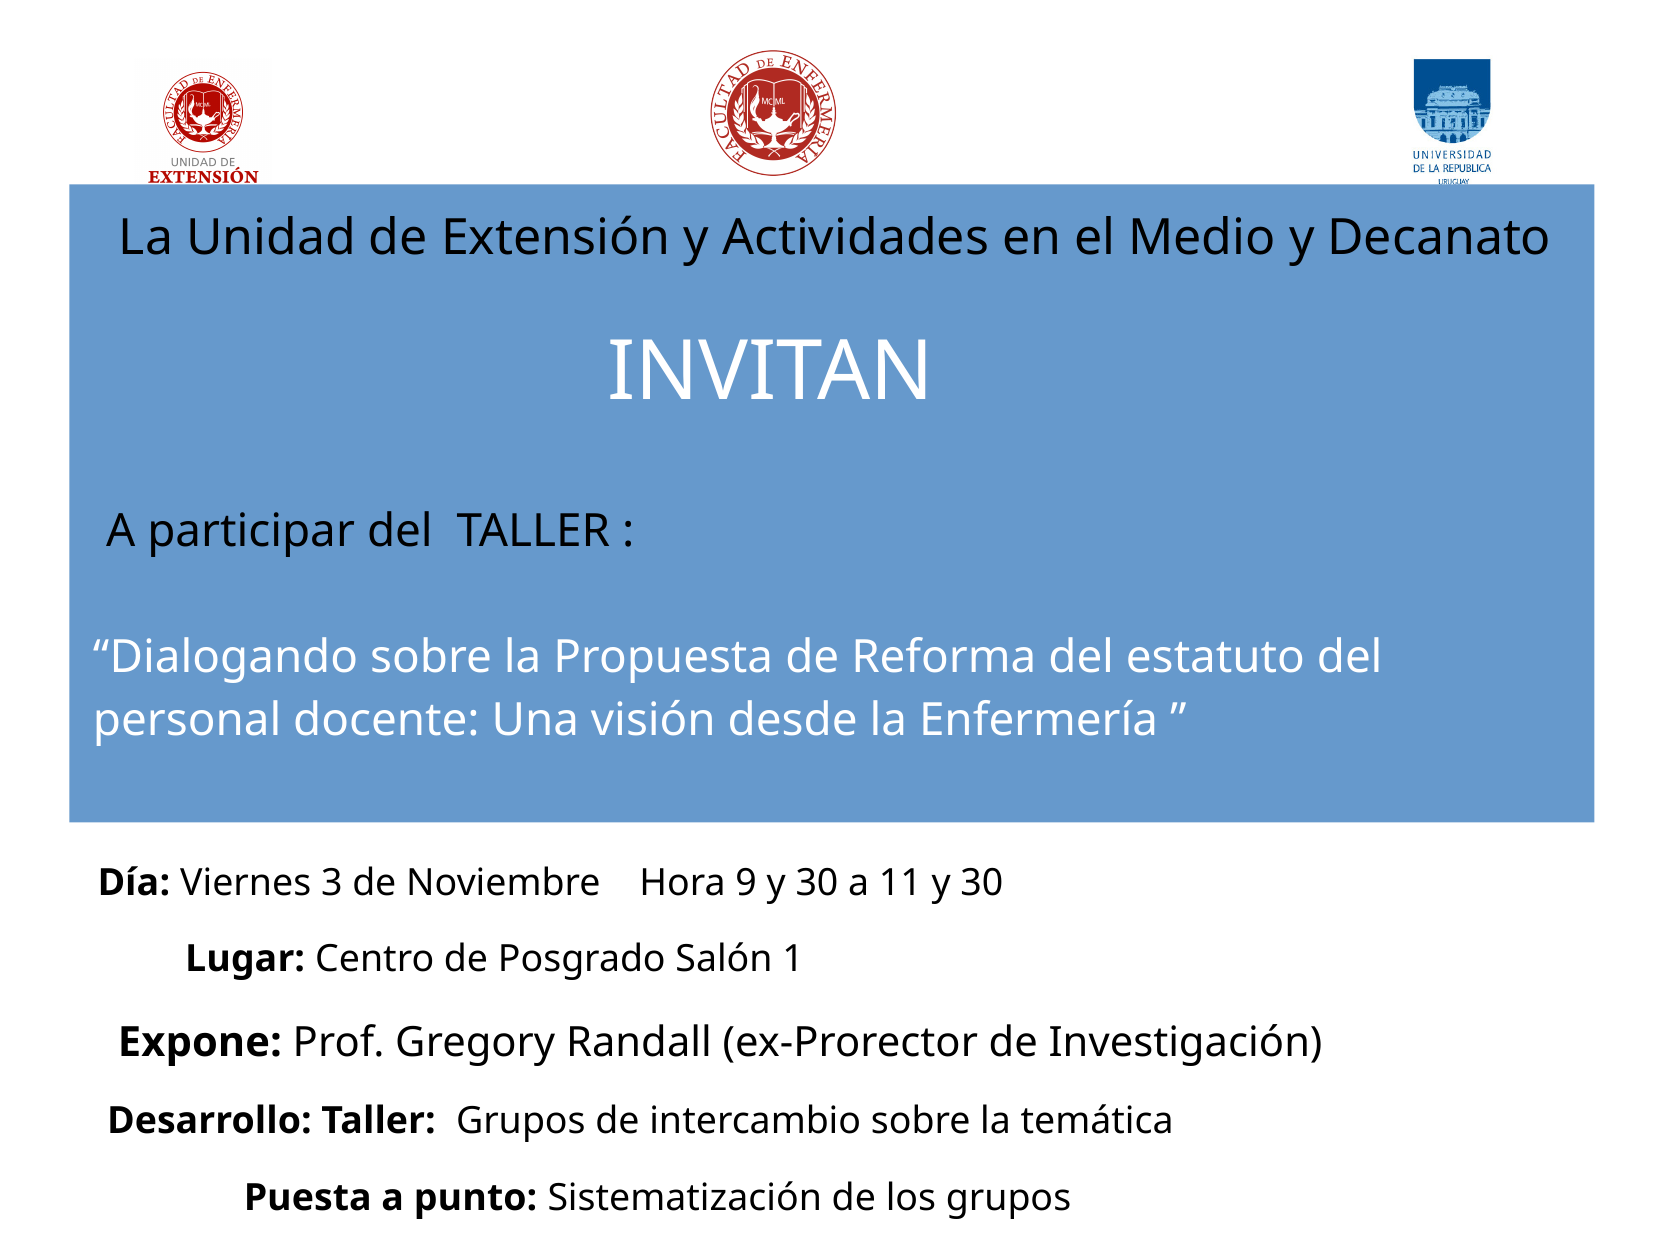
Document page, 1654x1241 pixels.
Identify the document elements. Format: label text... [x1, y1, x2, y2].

picture [708, 47, 839, 178]
text_box La Unidad de Extensión y Actividades en el Medio y Decanato INVITAN A participar del TALLER : “Dialogando sobre la Propuesta de Reforma del estatuto del personal docente: Una visión desde la Enfermería ” [69, 184, 1595, 823]
text_box Día: Viernes 3 de Noviembre Hora 9 y 30 a 11 y 30 Lugar: Centro de Posgrado Salón 1 Expone: Prof. Gregory Randall (ex-Prorector de Investigación) Desarrollo: Taller: Grupos de intercambio sobre la temática Puesta a punto: Sistematización de los grupos [82, 822, 1583, 1212]
picture [134, 58, 272, 184]
picture [1405, 55, 1499, 184]
